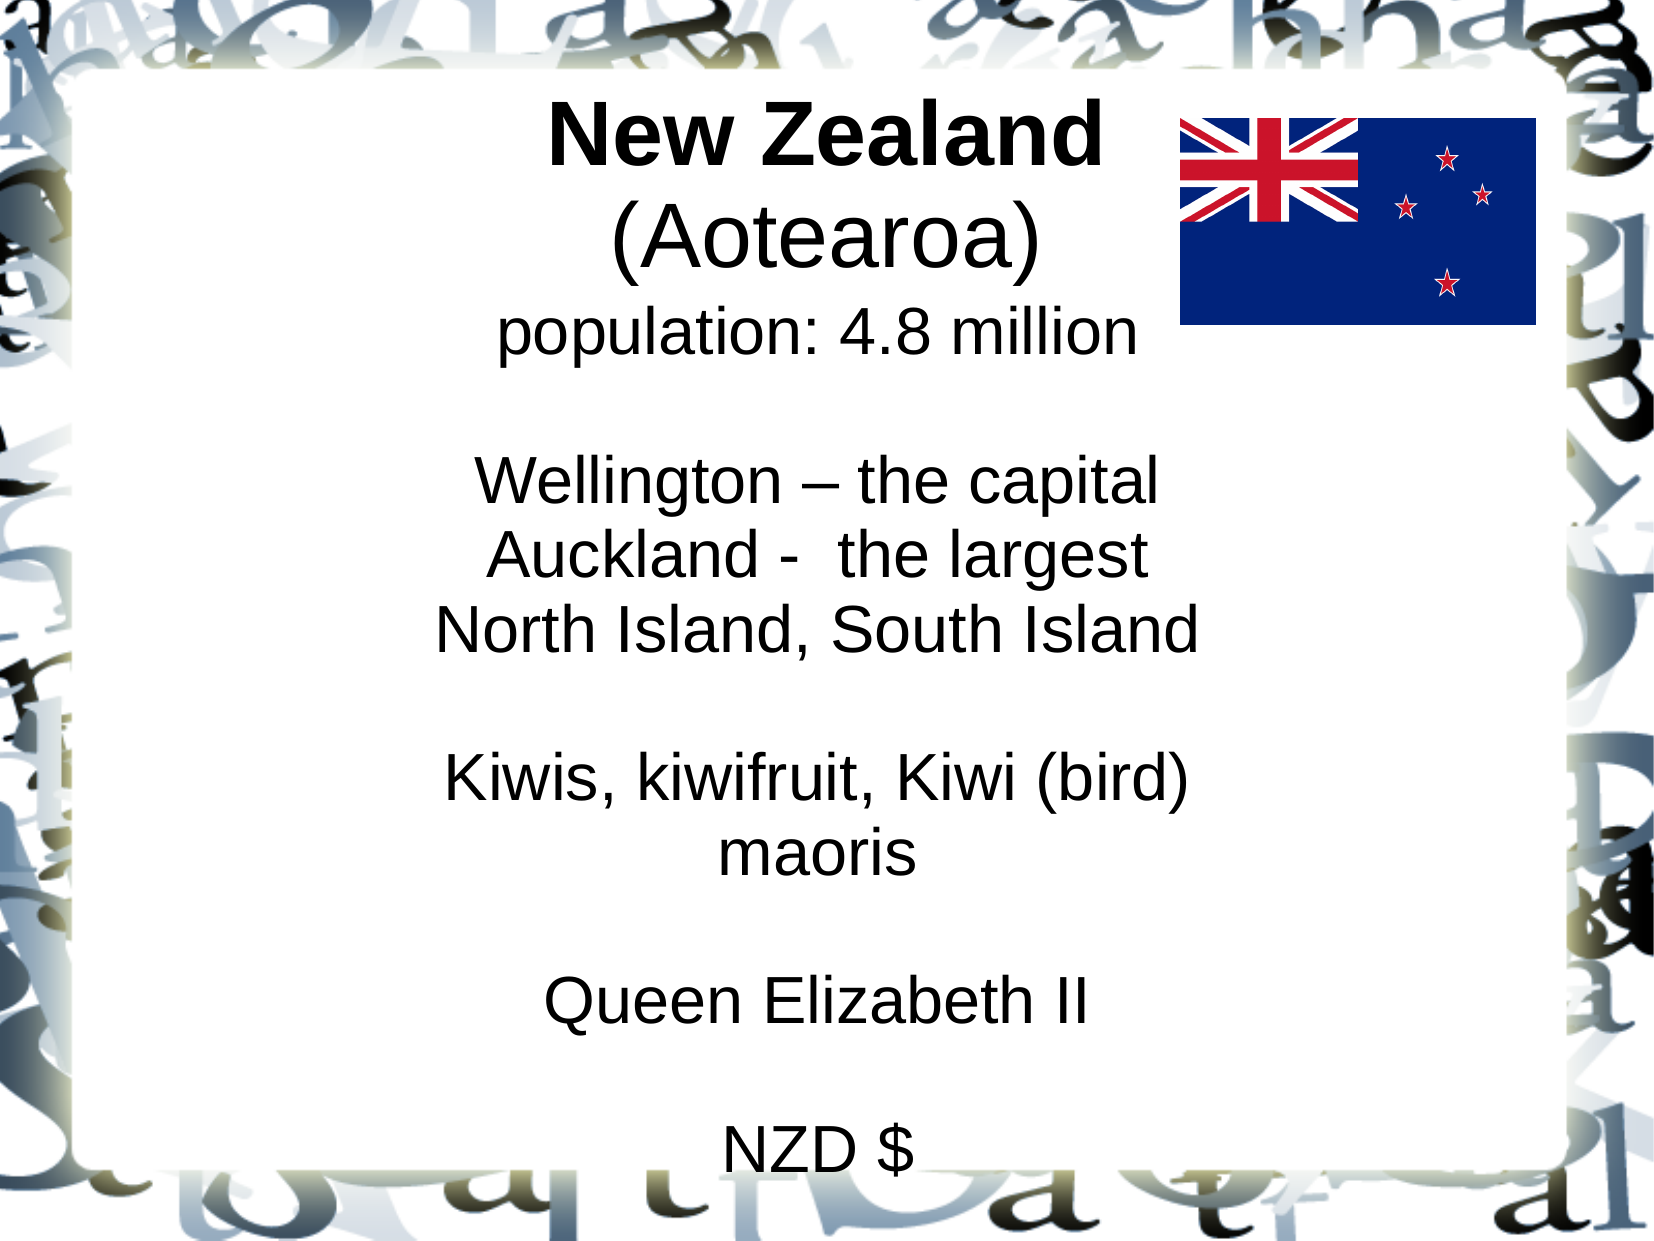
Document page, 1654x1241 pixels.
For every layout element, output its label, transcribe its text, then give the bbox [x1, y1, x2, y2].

subtitle population: 4.8 million Wellington – the capital Auckland - the largest North Island, South Island Kiwis, kiwifruit, Kiwi (bird) maoris Queen Elizabeth II NZD $ [106, 377, 1530, 1021]
picture [0, 0, 1654, 1241]
title New Zealand (Aotearoa) [82, 86, 1571, 279]
